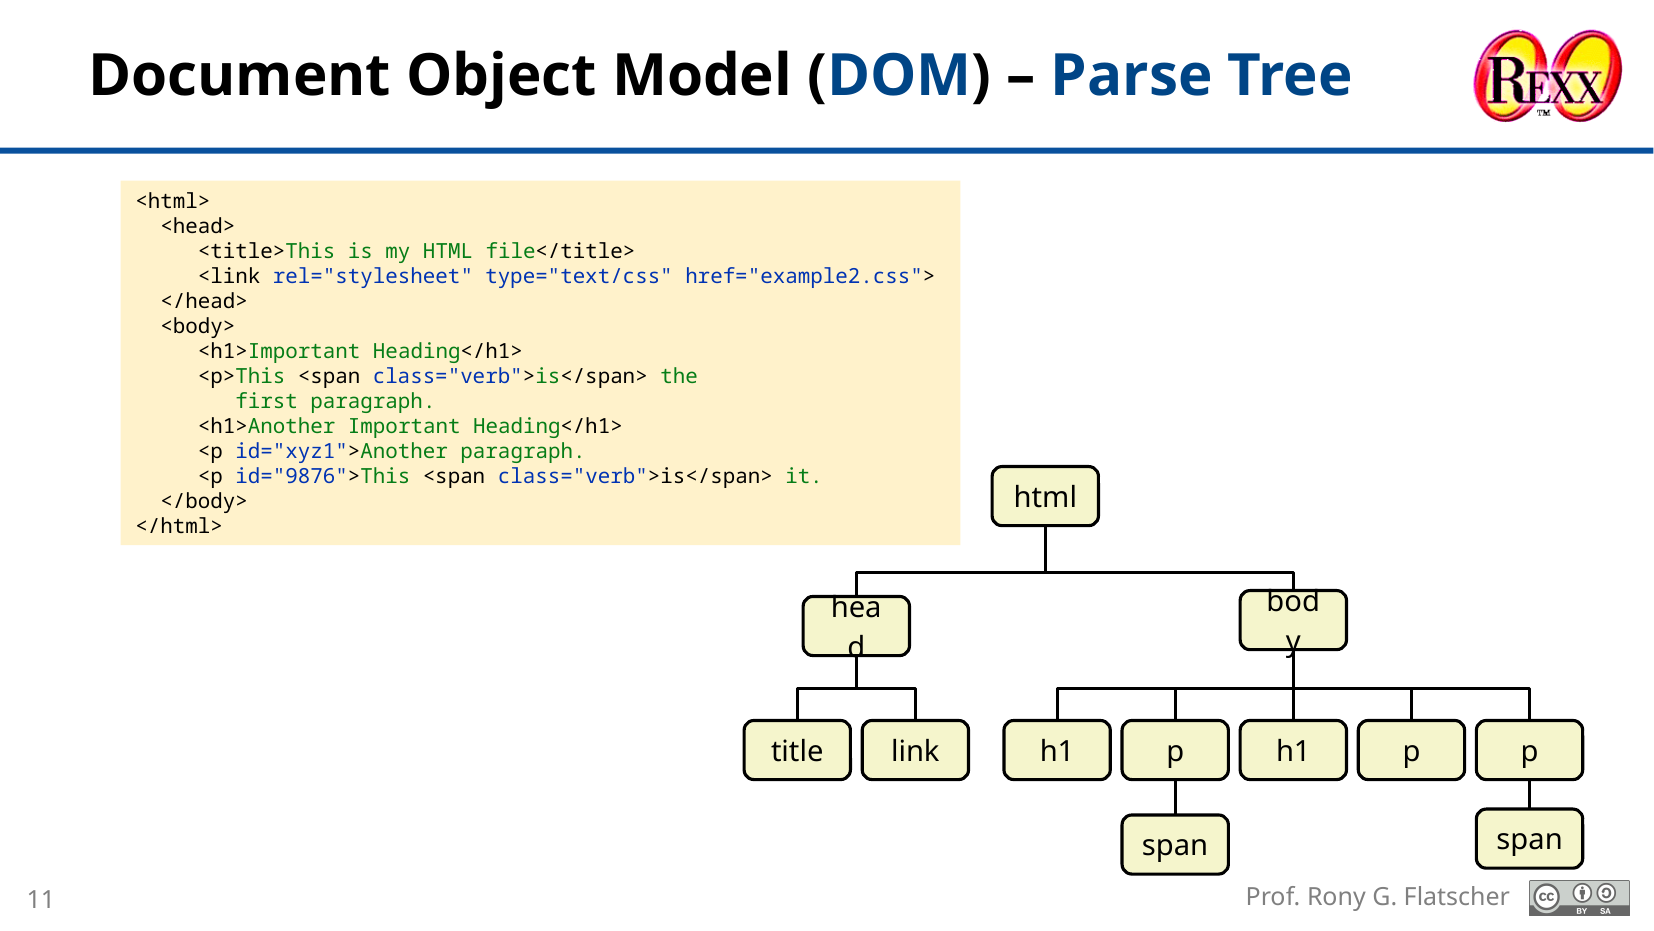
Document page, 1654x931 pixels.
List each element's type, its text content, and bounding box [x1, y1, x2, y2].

text_box p [1358, 720, 1465, 780]
text_box body [1271, 597, 1280, 609]
text_box p [1122, 720, 1229, 780]
text_box link [862, 720, 969, 780]
text_box h1 [1003, 720, 1111, 780]
text_box body [1240, 590, 1347, 650]
text_box <html> <head> <title>This is my HTML file</title> <link rel="stylesheet" type="text/css" href="example2.css"> </head> <body> <h1>Important Heading</h1> <p>This <span class="verb">is</span> the first paragraph. <h1>Another Important Heading</h1> <p id="xyz1">Another paragraph. <p id="9876">This <span class="verb">is</span> it. </body> </html> [120, 180, 961, 546]
text_box head [803, 596, 910, 656]
text_box span [1122, 814, 1229, 875]
text_box title [744, 720, 851, 780]
text_box p [1476, 720, 1583, 780]
text_box head [851, 643, 860, 655]
text_box body [1306, 597, 1315, 609]
text_box html [992, 466, 1099, 526]
text_box h1 [1240, 720, 1347, 780]
text_box span [1476, 809, 1583, 869]
title Document Object Model (DOM) – Parse Tree [29, 0, 1654, 146]
